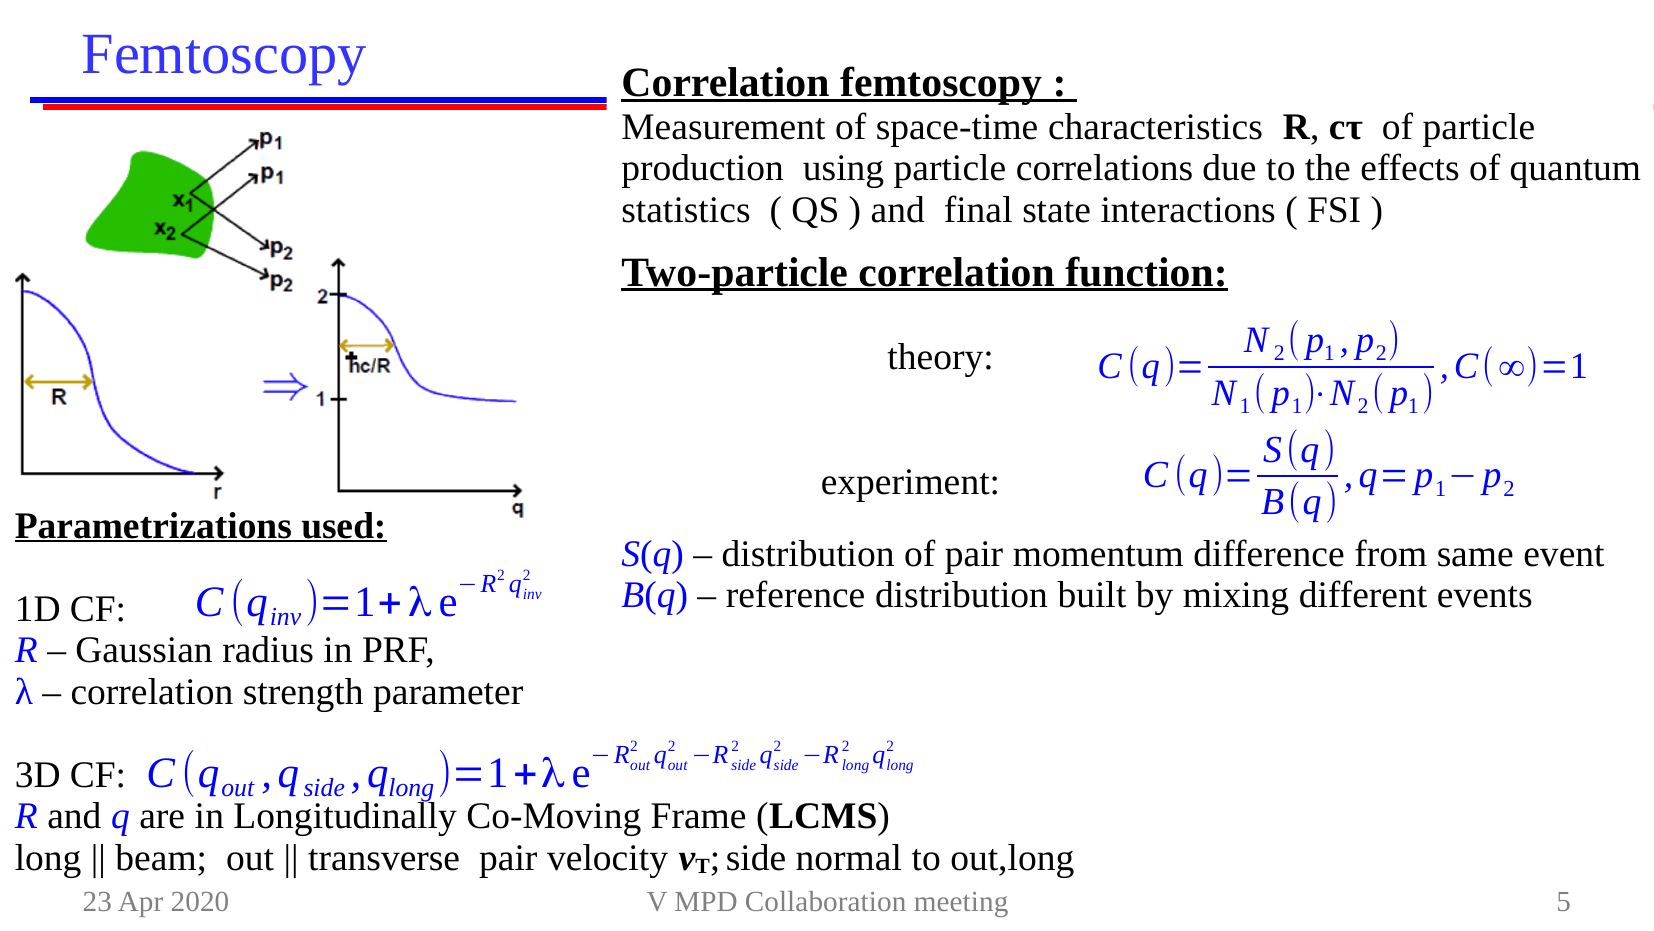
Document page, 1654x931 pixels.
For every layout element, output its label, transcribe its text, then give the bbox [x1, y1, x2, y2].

chart [185, 566, 552, 631]
chart [1089, 317, 1597, 419]
text_box Two-particle correlation function: theory: experiment: S(q) – distribution of pair momentum difference from same event B(q) – reference distribution built by mixing different events [606, 241, 1654, 651]
title Femtoscopy [81, 7, 1570, 91]
text_box Correlation femtoscopy : Measurement of space-time characteristics R, cτ of particle production using particle correlations due to the effects of quantum statistics ( QS ) and final state interactions ( FSI ) [606, 52, 1654, 241]
chart [136, 737, 925, 802]
text_box Parametrizations used: 1D CF: R – Gaussian radius in PRF, λ – correlation strength parameter 3D CF: R and q are in Longitudinally Co-Moving Frame (LCMS) long || beam; out || transverse pair velocity vT; side normal to out,long [0, 497, 1109, 931]
picture [15, 120, 541, 497]
chart [1134, 427, 1524, 525]
